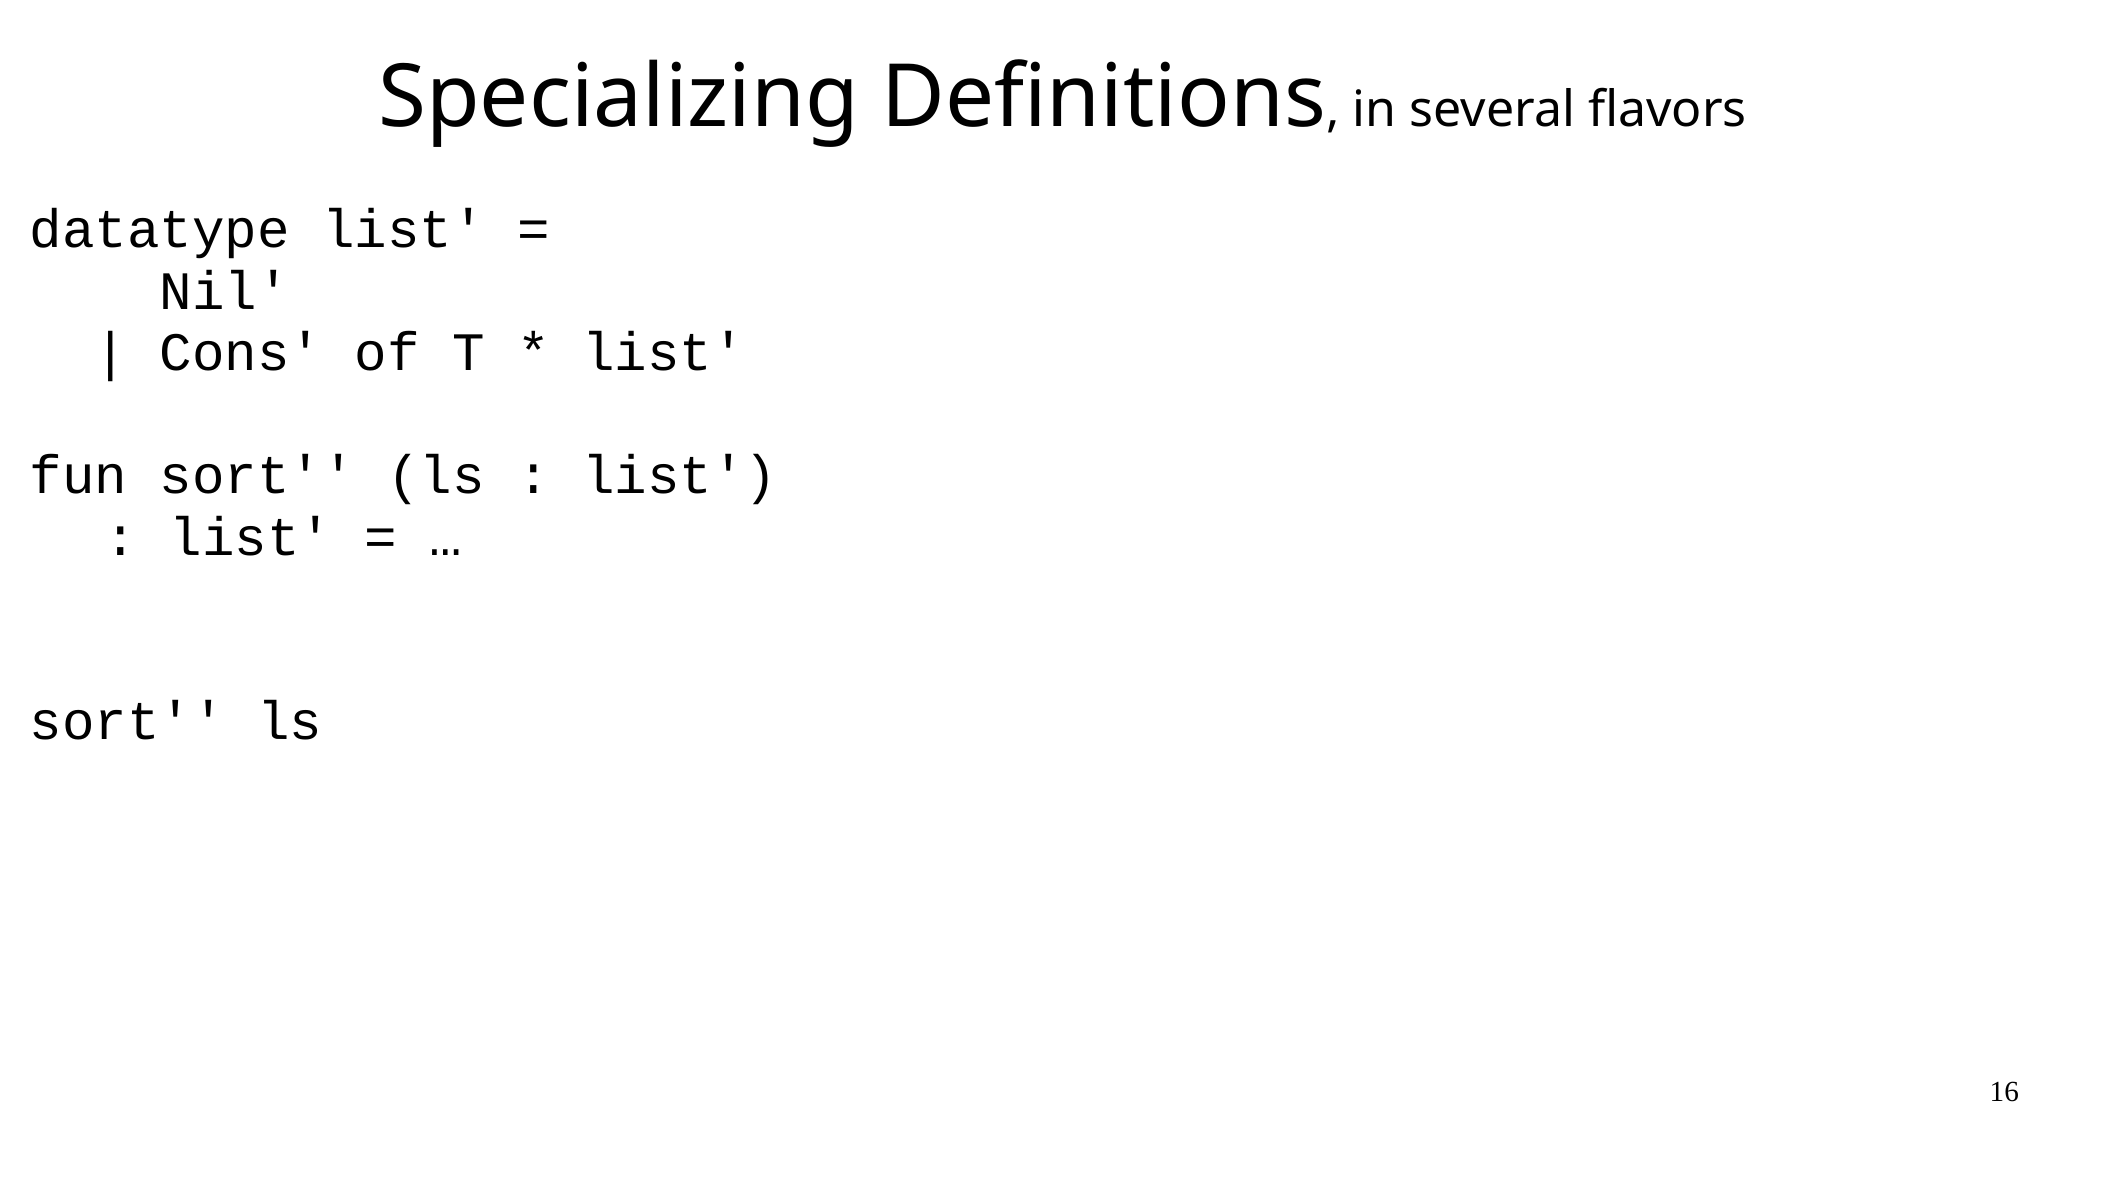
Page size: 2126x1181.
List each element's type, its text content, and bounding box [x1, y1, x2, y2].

text_box datatype list' = Nil' | Cons' of T * list' fun sort'' (ls : list') : list' = … sort'' ls [15, 195, 2101, 1171]
title Specializing Definitions, in several flavors [106, 0, 2020, 191]
